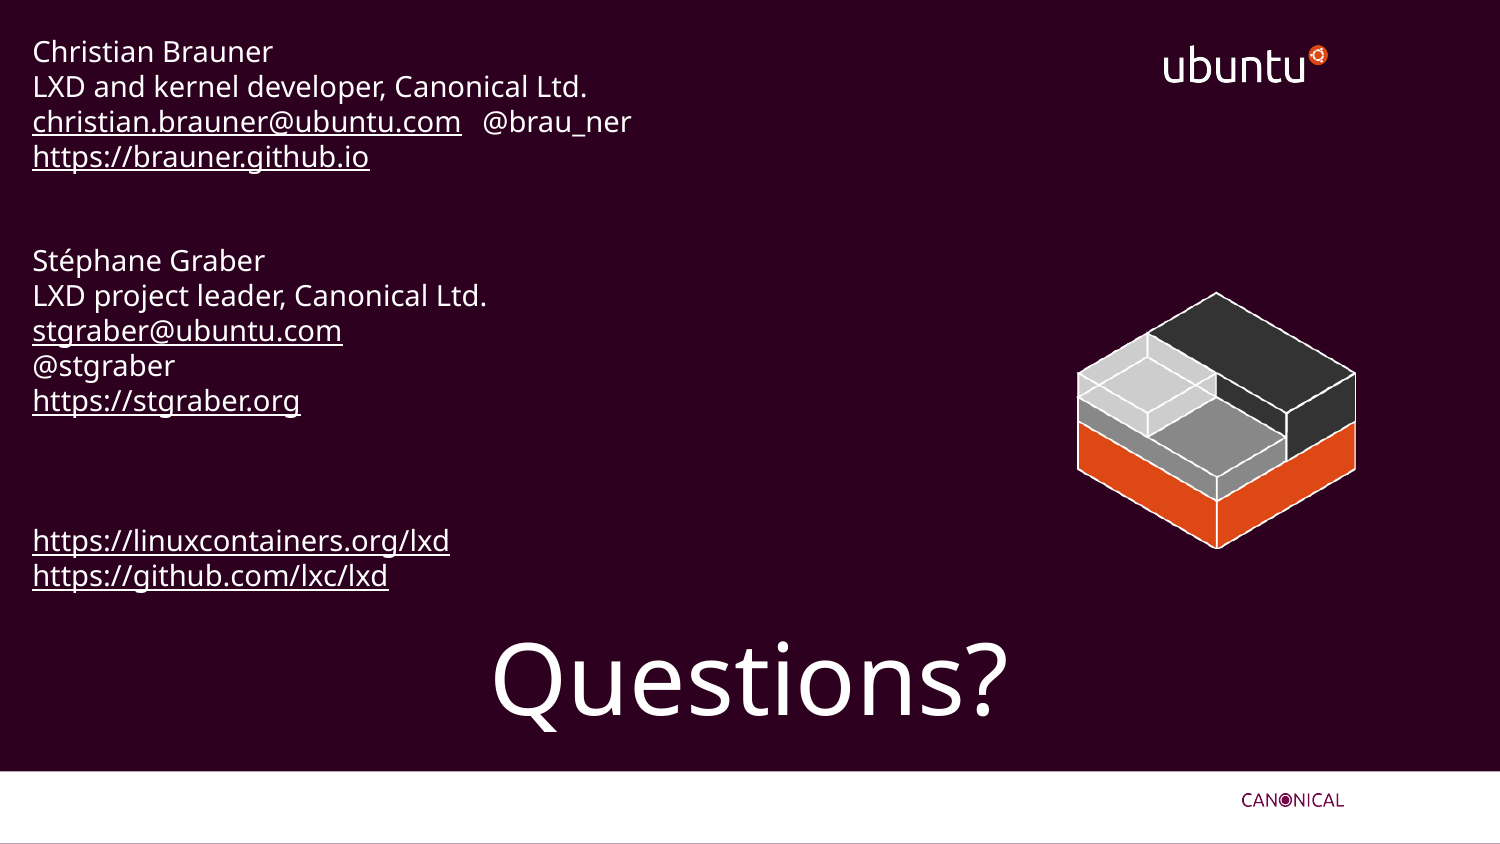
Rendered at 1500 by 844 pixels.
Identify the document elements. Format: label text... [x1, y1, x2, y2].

picture [1076, 291, 1356, 549]
picture [1242, 793, 1344, 807]
title Questions? [112, 621, 1388, 751]
picture [1164, 45, 1328, 83]
text_box Christian Brauner LXD and kernel developer, Canonical Ltd. christian.brauner@ubuntu.com @brau_ner https://brauner.github.io Stéphane Graber LXD project leader, Canonical Ltd. stgraber@ubuntu.com @stgraber https://stgraber.org https://linuxcontainers.org/lxd https://github.com/lxc/lxd [17, 17, 672, 629]
